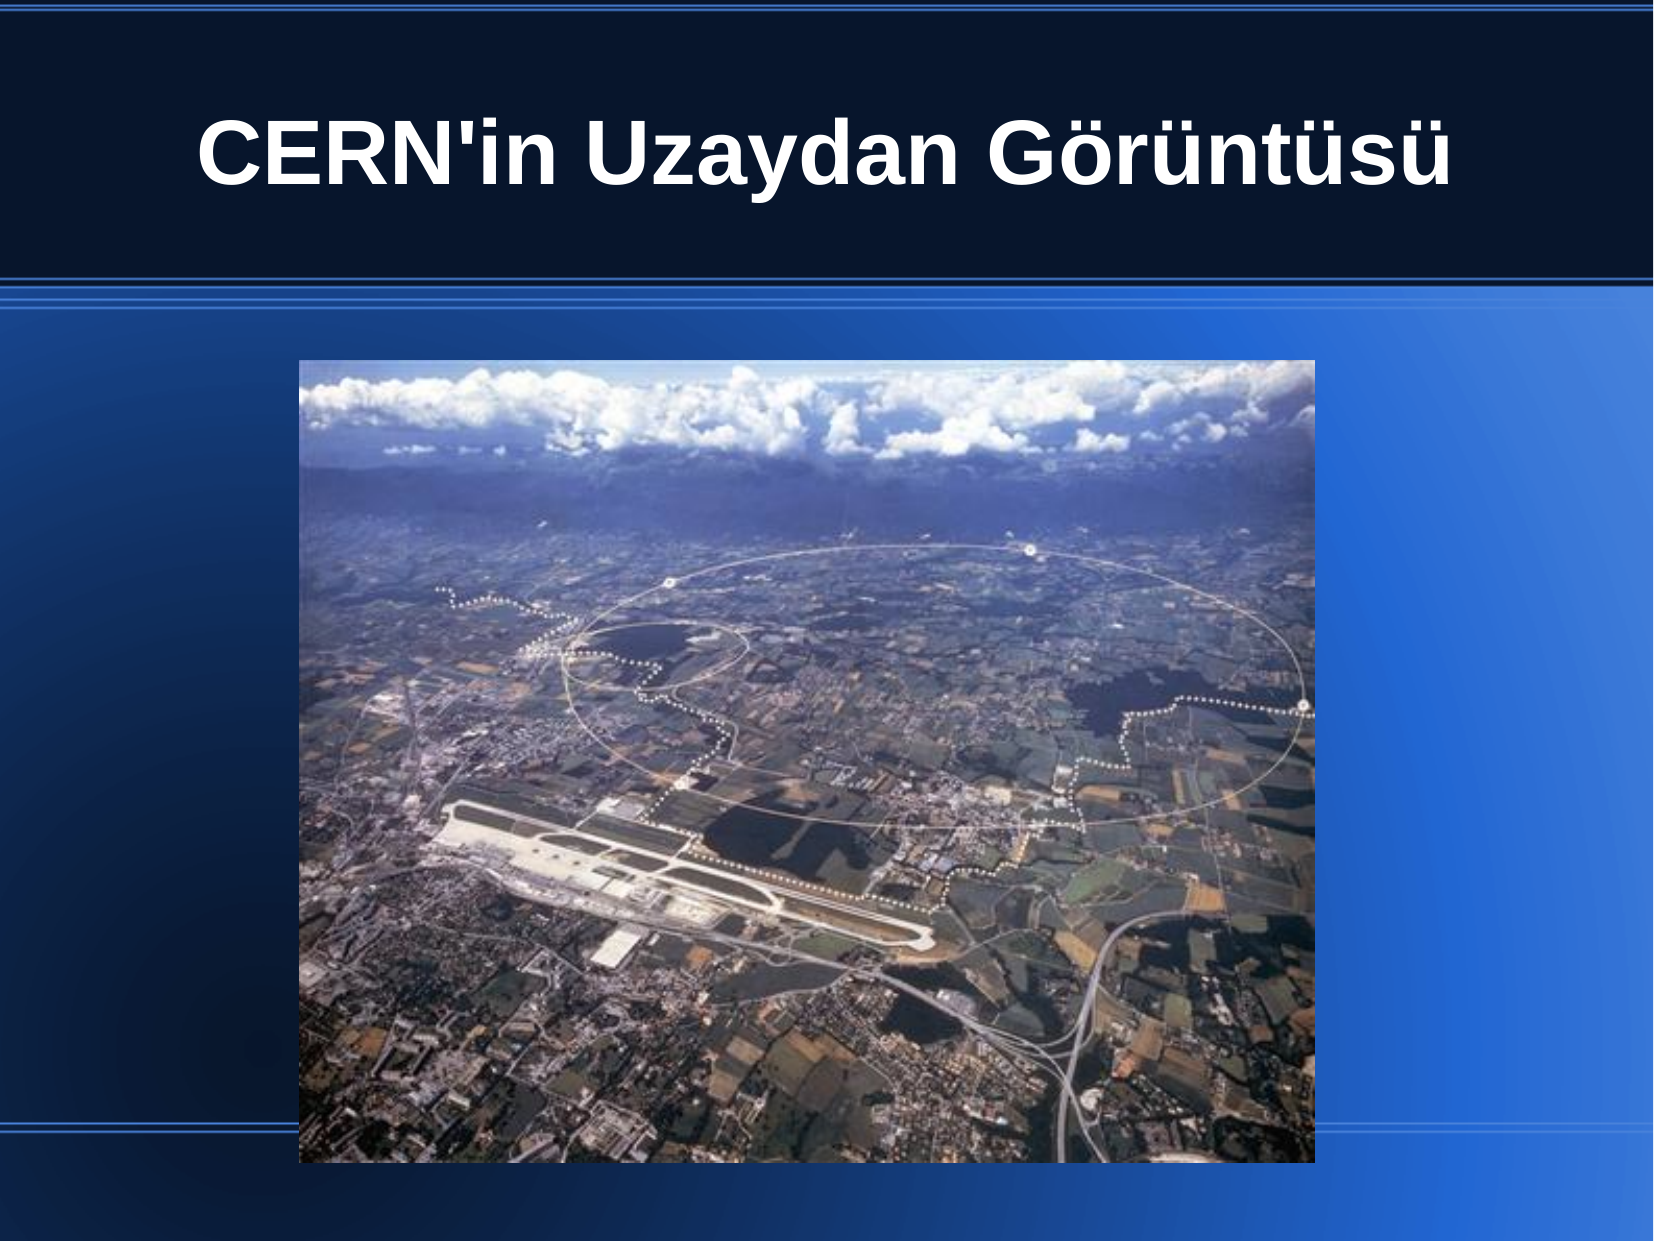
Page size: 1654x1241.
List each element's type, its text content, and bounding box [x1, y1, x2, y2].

picture [0, 0, 1654, 1241]
title CERN'in Uzaydan Görüntüsü [82, 49, 1571, 257]
